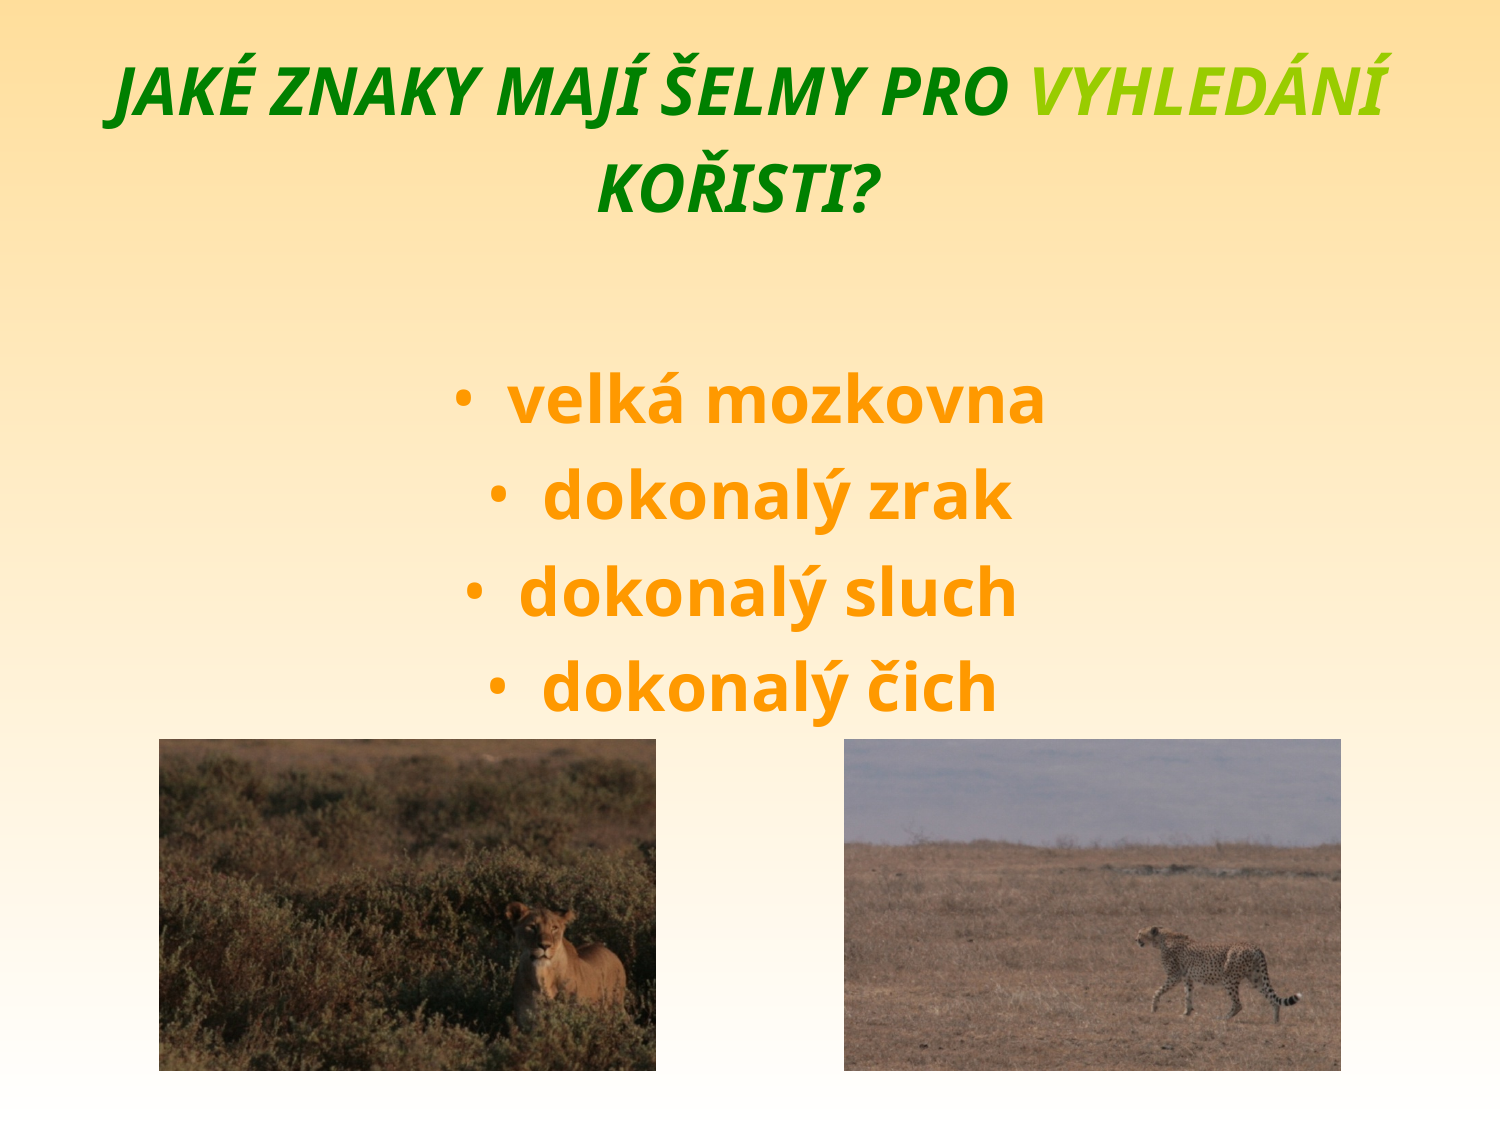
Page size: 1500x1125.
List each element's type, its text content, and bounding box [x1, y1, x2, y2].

title JAKÉ ZNAKY MAJÍ ŠELMY PRO VYHLEDÁNÍ KOŘISTI? [75, 41, 1426, 237]
picture [844, 739, 1341, 1071]
list velká mozkovna dokonalý zrak dokonalý sluch dokonalý čich [75, 262, 1426, 1006]
picture [159, 739, 656, 1071]
